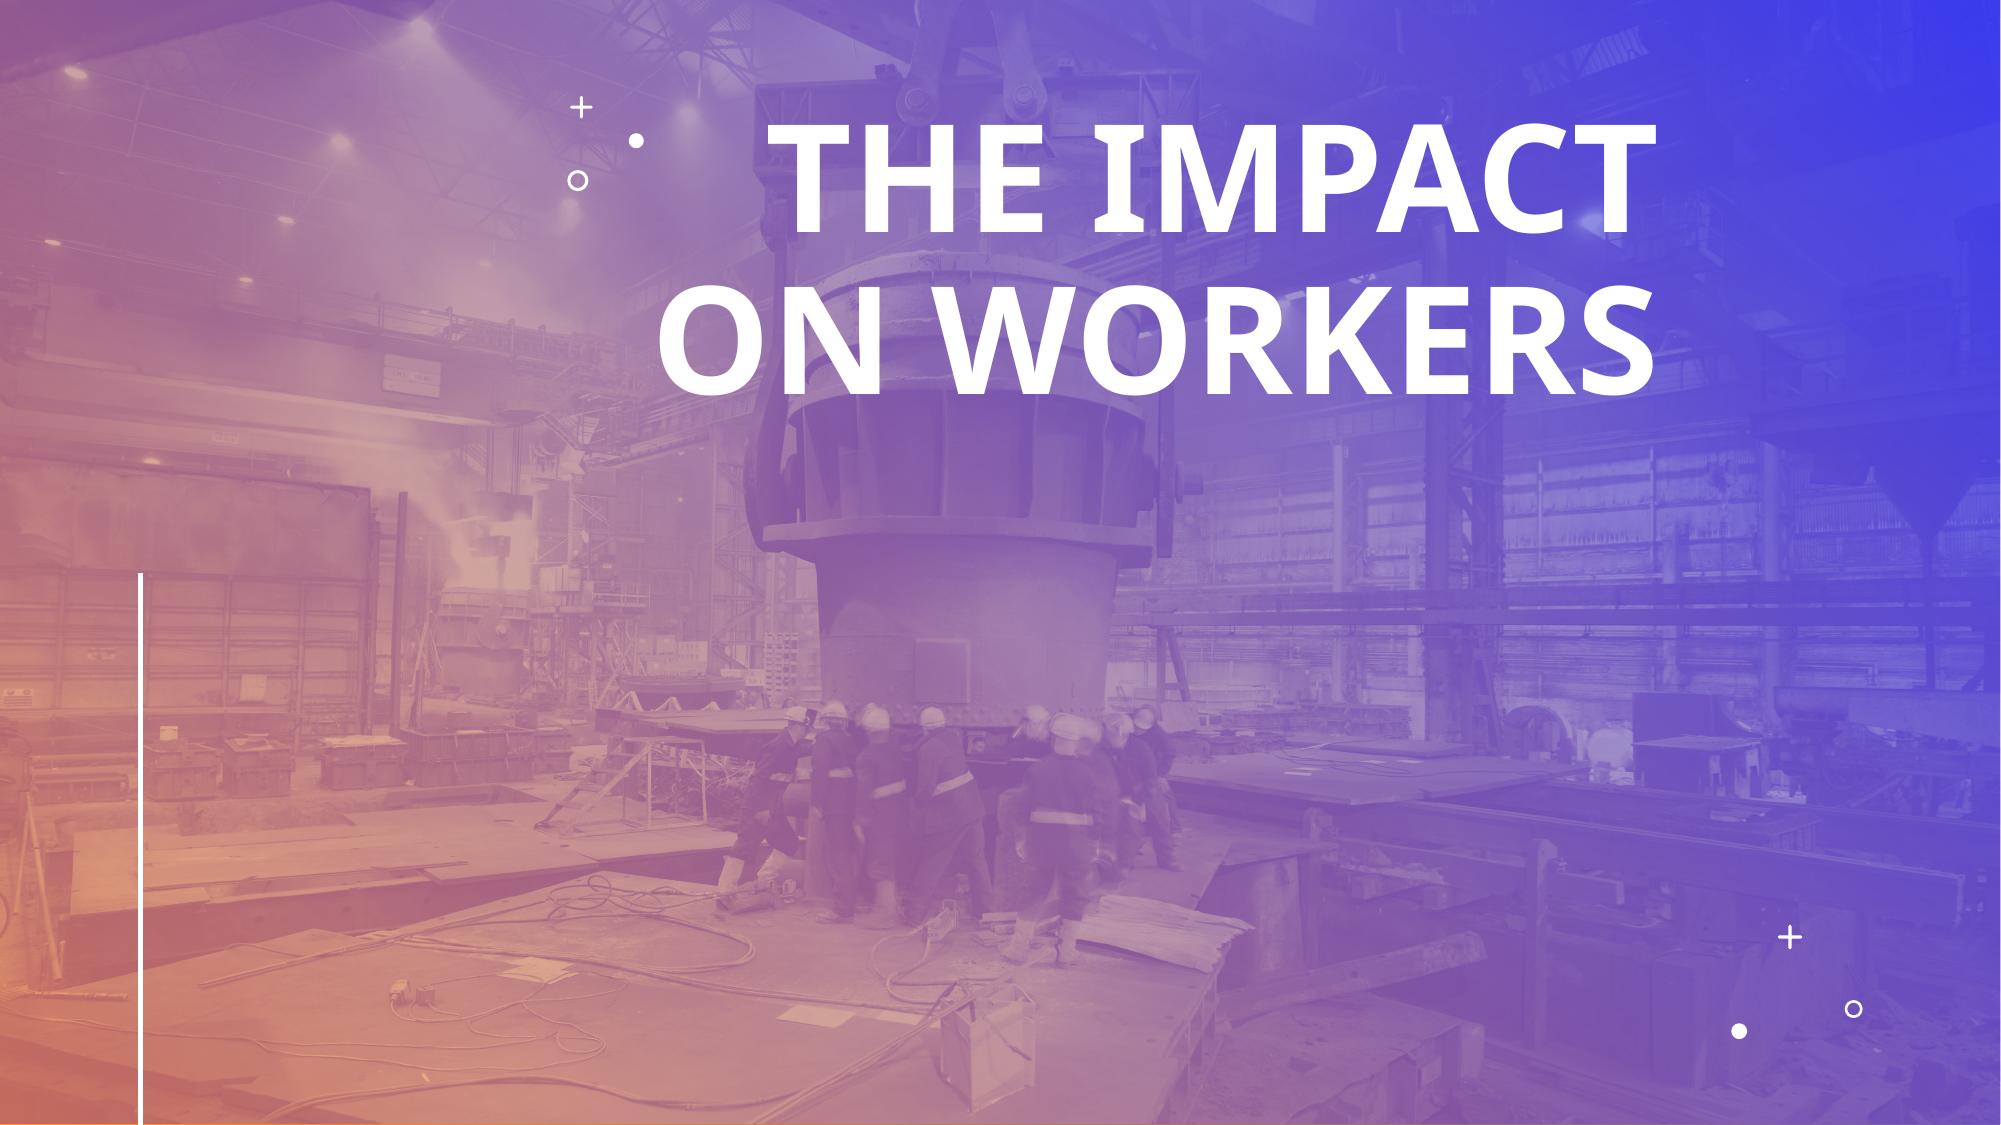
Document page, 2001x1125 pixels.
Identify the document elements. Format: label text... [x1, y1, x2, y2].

picture [0, 0, 2000, 1124]
text_box [1844, 1000, 1863, 1018]
text_box [569, 95, 593, 119]
text_box [1731, 1023, 1748, 1040]
title The Impact on Workers [636, 95, 1812, 779]
text_box [1777, 924, 1803, 950]
text_box [567, 170, 589, 192]
text_box [628, 133, 644, 149]
